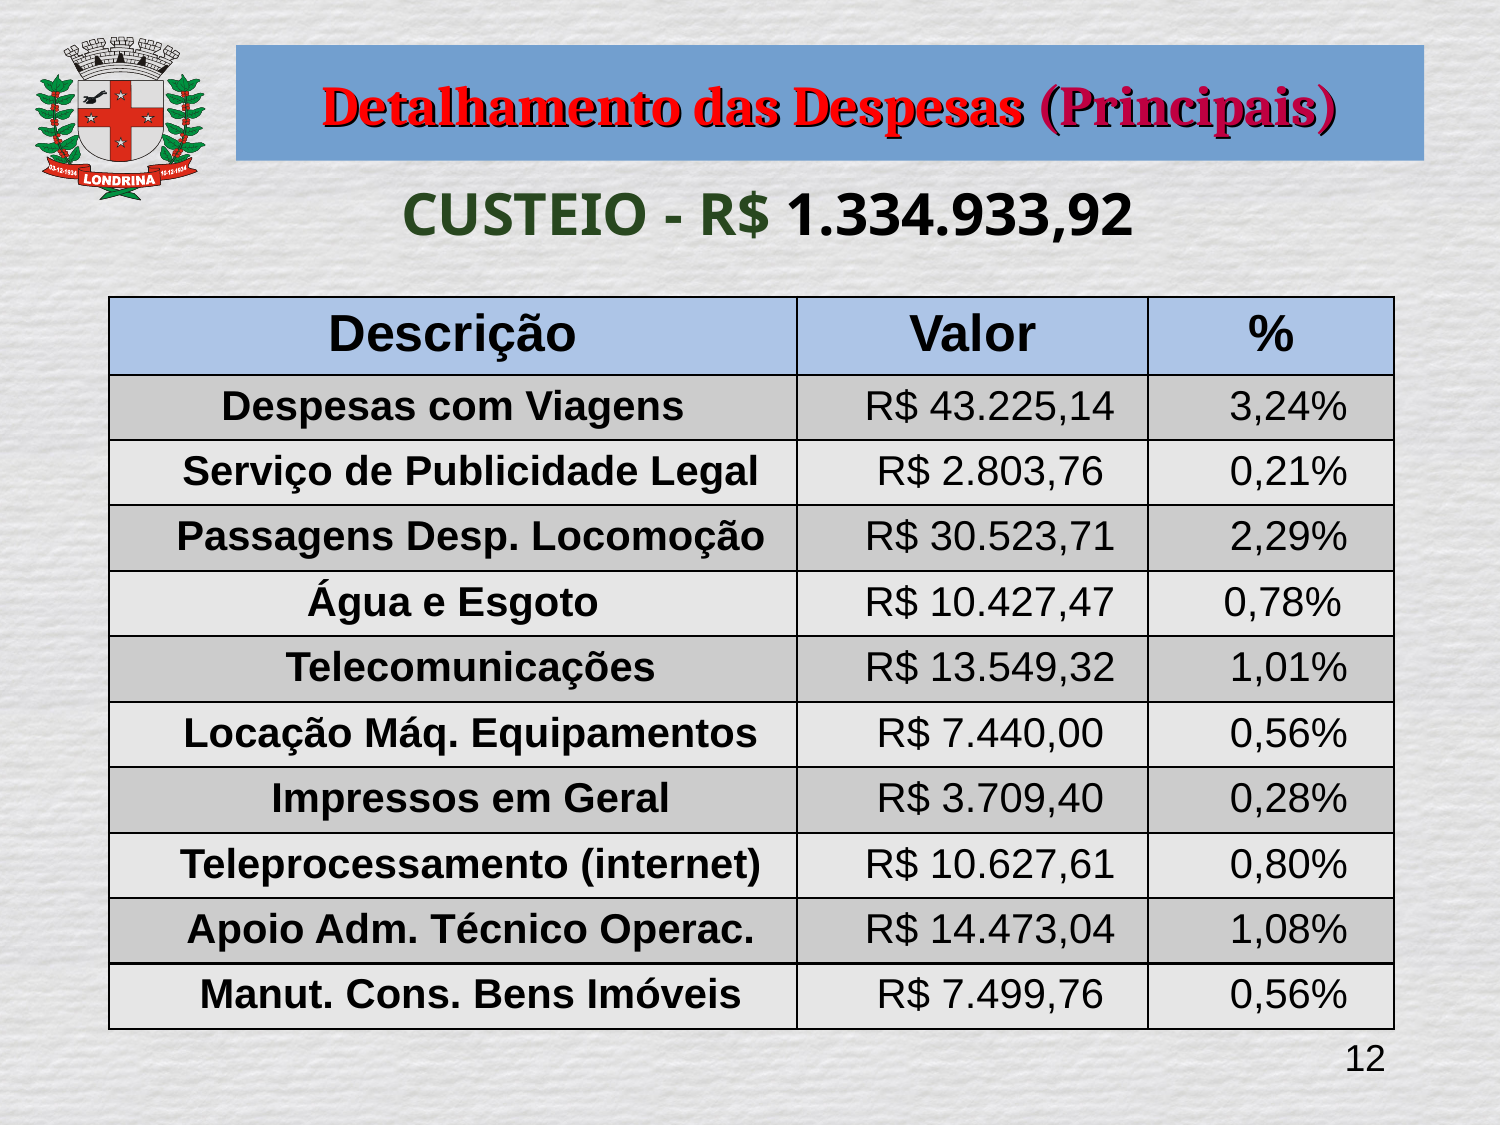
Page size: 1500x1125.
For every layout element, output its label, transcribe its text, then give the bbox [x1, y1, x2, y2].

table_cell R$ 7.499,76 [798, 965, 1147, 1028]
table_cell Serviço de Publicidade Legal [110, 441, 796, 504]
table_cell R$ 10.627,61 [798, 834, 1147, 897]
table_cell 0,56% [1149, 703, 1393, 766]
table_cell 0,78% [1149, 572, 1393, 635]
table_cell 1,08% [1149, 899, 1393, 962]
table_cell Água e Esgoto [110, 572, 796, 635]
table_header Valor [798, 298, 1147, 374]
table_cell 3,24% [1149, 376, 1393, 439]
text_box CUSTEIO - R$ 1.334.933,92 [330, 170, 1205, 254]
table_cell Impressos em Geral [110, 768, 796, 832]
text_box Detalhamento das Despesas (Principais) [236, 45, 1425, 161]
table_cell R$ 7.440,00 [798, 703, 1147, 766]
table_cell Teleprocessamento (internet) [110, 834, 796, 897]
table_cell Passagens Desp. Locomoção [110, 506, 796, 570]
table_cell R$ 43.225,14 [798, 376, 1147, 439]
table_cell 0,56% [1149, 965, 1393, 1028]
table_cell 2,29% [1149, 506, 1393, 570]
table_cell 0,28% [1149, 768, 1393, 832]
table_header Descrição [110, 298, 796, 374]
table_cell 1,01% [1149, 637, 1393, 701]
table_cell 0,21% [1149, 441, 1393, 504]
table_cell Apoio Adm. Técnico Operac. [110, 899, 796, 962]
table_cell R$ 3.709,40 [798, 768, 1147, 832]
table_cell R$ 13.549,32 [798, 637, 1147, 701]
table_cell R$ 30.523,71 [798, 506, 1147, 570]
picture [0, 0, 1500, 1125]
table_cell Telecomunicações [110, 637, 796, 701]
table_cell Manut. Cons. Bens Imóveis [110, 965, 796, 1028]
table_cell R$ 14.473,04 [798, 899, 1147, 962]
table_cell 0,80% [1149, 834, 1393, 897]
table_cell Locação Máq. Equipamentos [110, 703, 796, 766]
table_cell Despesas com Viagens [110, 376, 796, 439]
table_header % [1149, 298, 1393, 374]
table_cell R$ 10.427,47 [798, 572, 1147, 635]
table_cell R$ 2.803,76 [798, 441, 1147, 504]
text_box <número> [1329, 1027, 1500, 1098]
